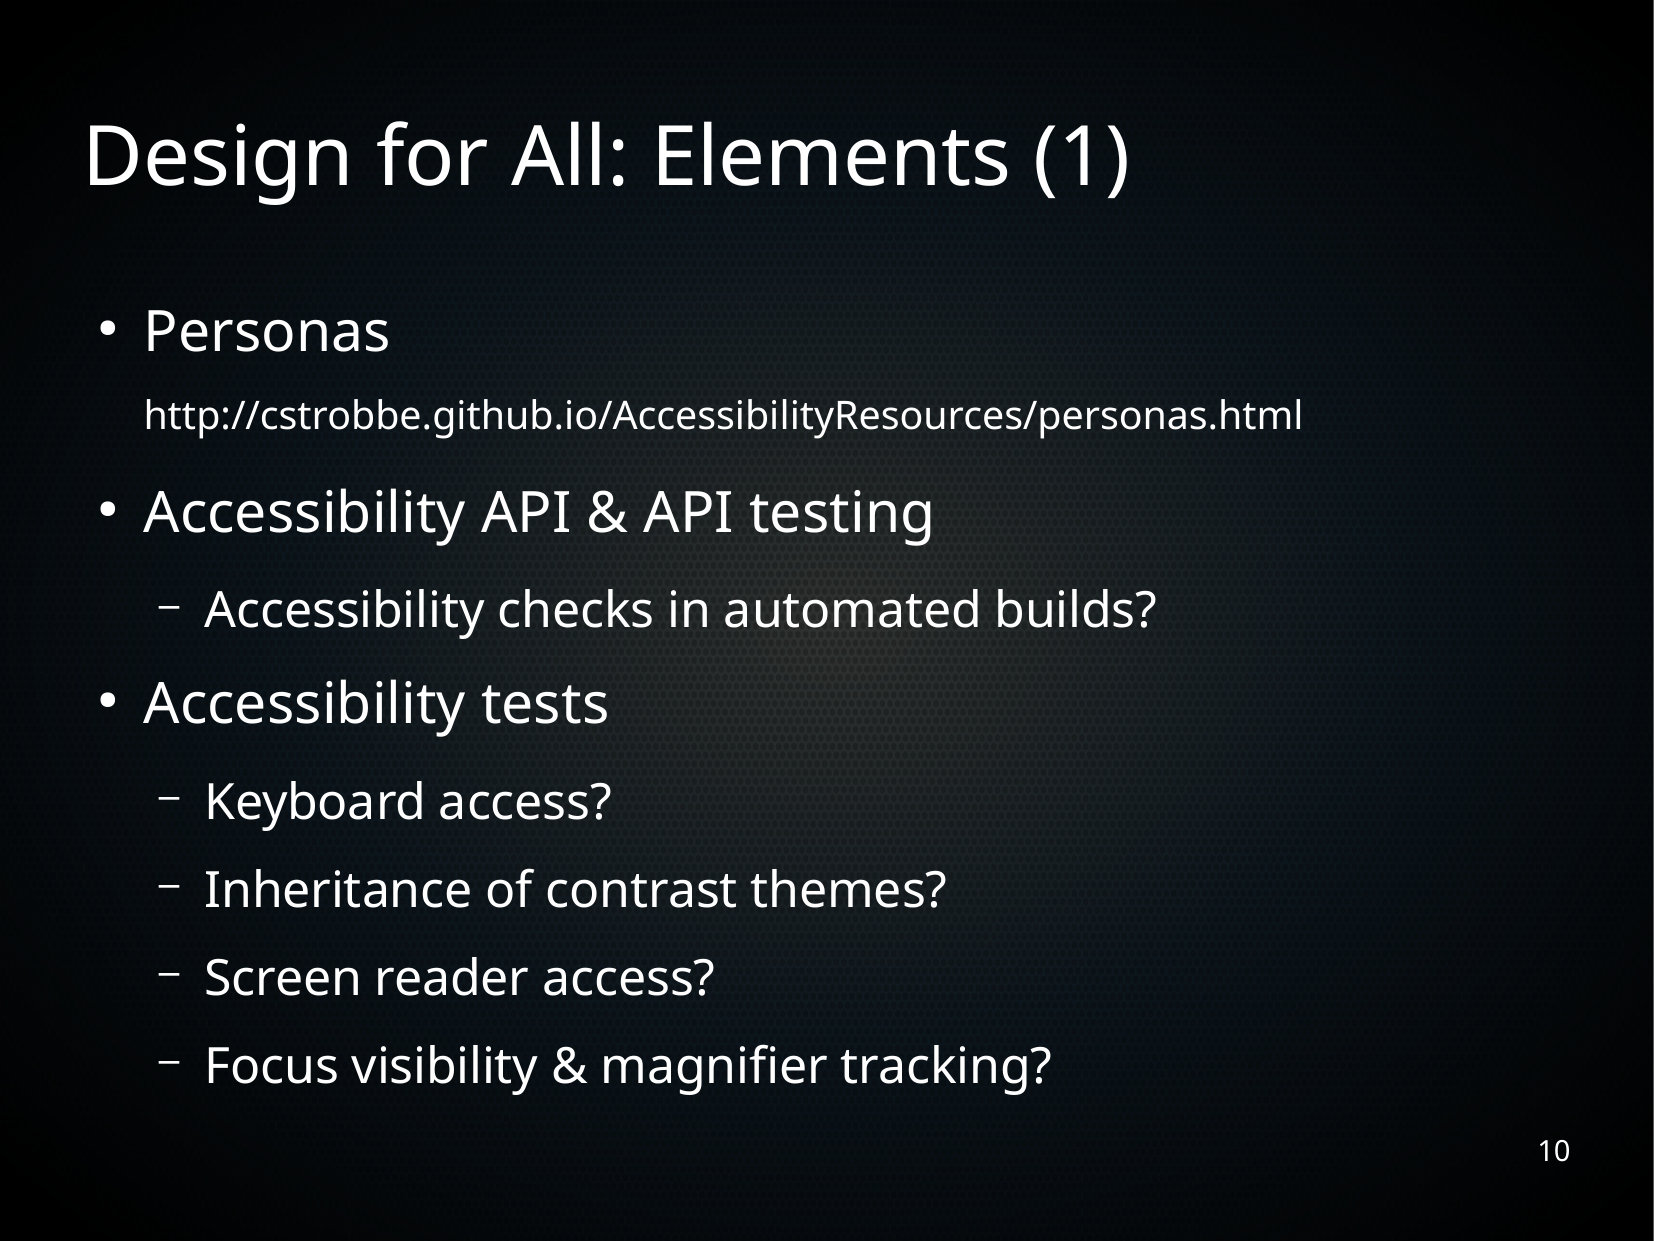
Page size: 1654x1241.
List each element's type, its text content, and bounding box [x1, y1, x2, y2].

list Personas http://cstrobbe.github.io/AccessibilityResources/personas.html Accessibility API & API testing Accessibility checks in automated builds? Accessibility tests Keyboard access? Inheritance of contrast themes? Screen reader access? Focus visibility & magnifier tracking? [82, 290, 1538, 1099]
picture [0, 0, 1654, 1241]
title Design for All: Elements (1) [82, 49, 1571, 257]
